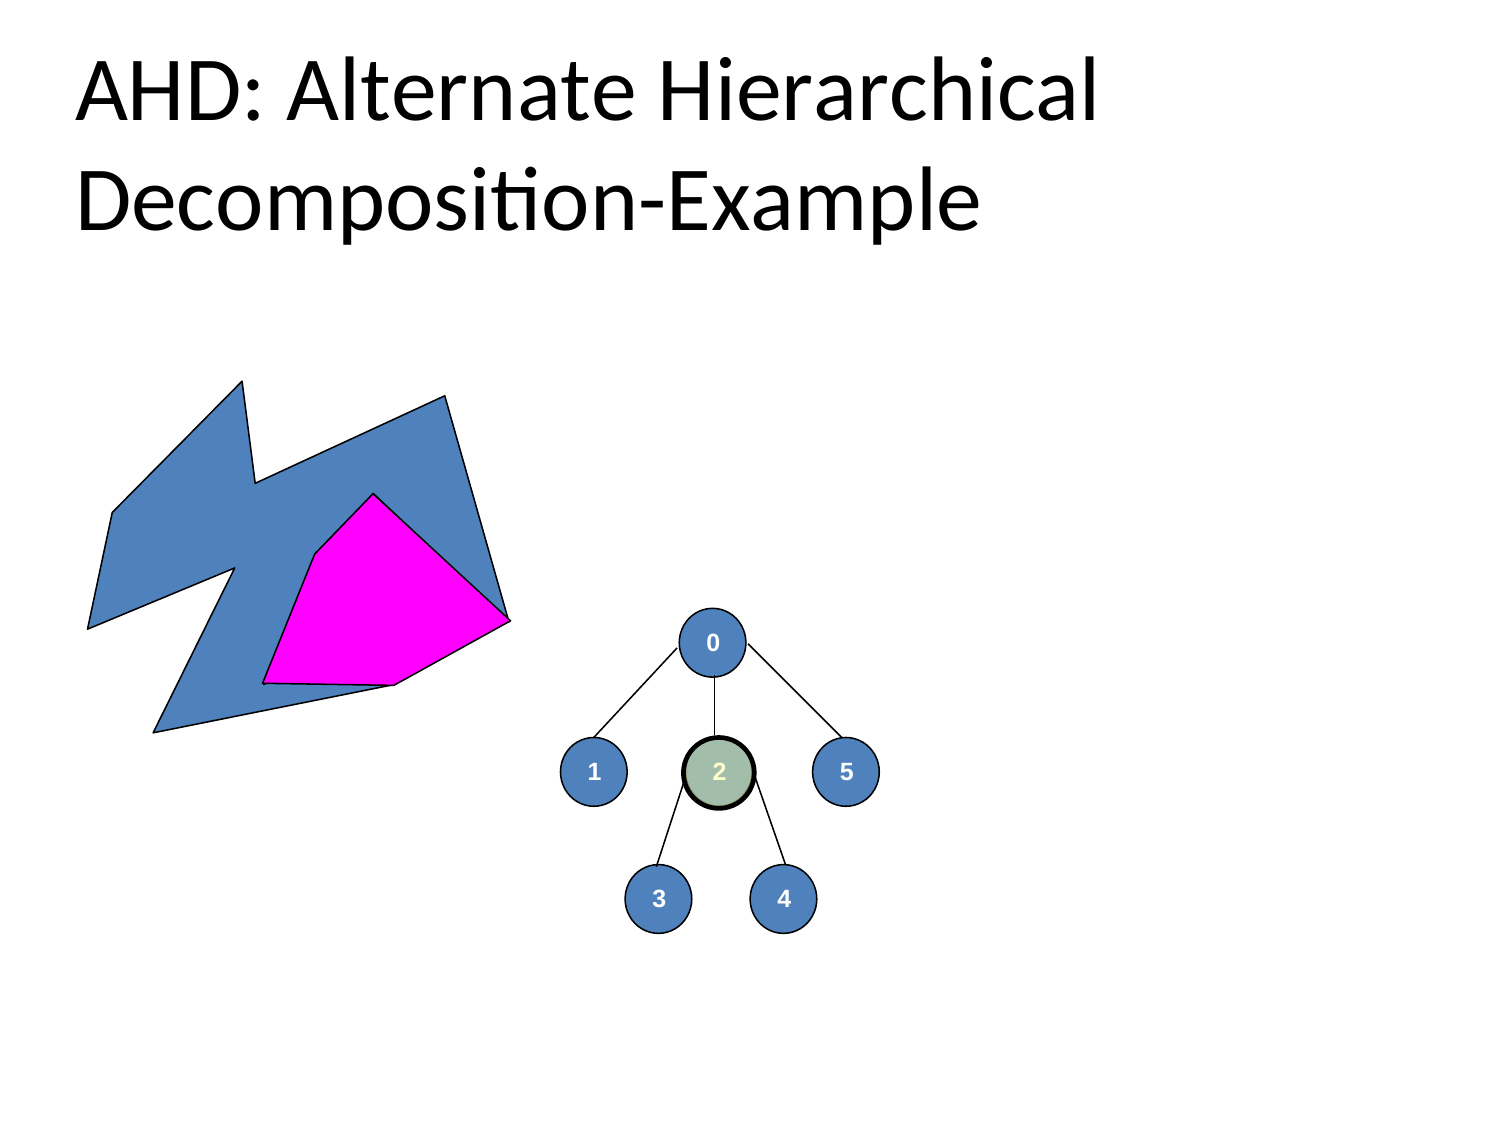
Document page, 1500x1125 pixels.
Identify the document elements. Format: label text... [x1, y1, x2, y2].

text_box 1 [572, 747, 630, 794]
text_box 2 [749, 780, 755, 794]
text_box [812, 737, 872, 807]
text_box [560, 737, 620, 807]
text_box [87, 381, 511, 733]
text_box [625, 864, 684, 934]
text_box 2 [745, 747, 755, 768]
text_box [750, 864, 809, 934]
title AHD: Alternate Hierarchical Decomposition-Example [75, 28, 1425, 249]
text_box 0 [691, 618, 748, 665]
text_box 5 [825, 747, 882, 794]
text_box [679, 608, 738, 678]
text_box [683, 737, 755, 809]
text_box 4 [762, 874, 819, 921]
text_box 3 [637, 874, 694, 921]
